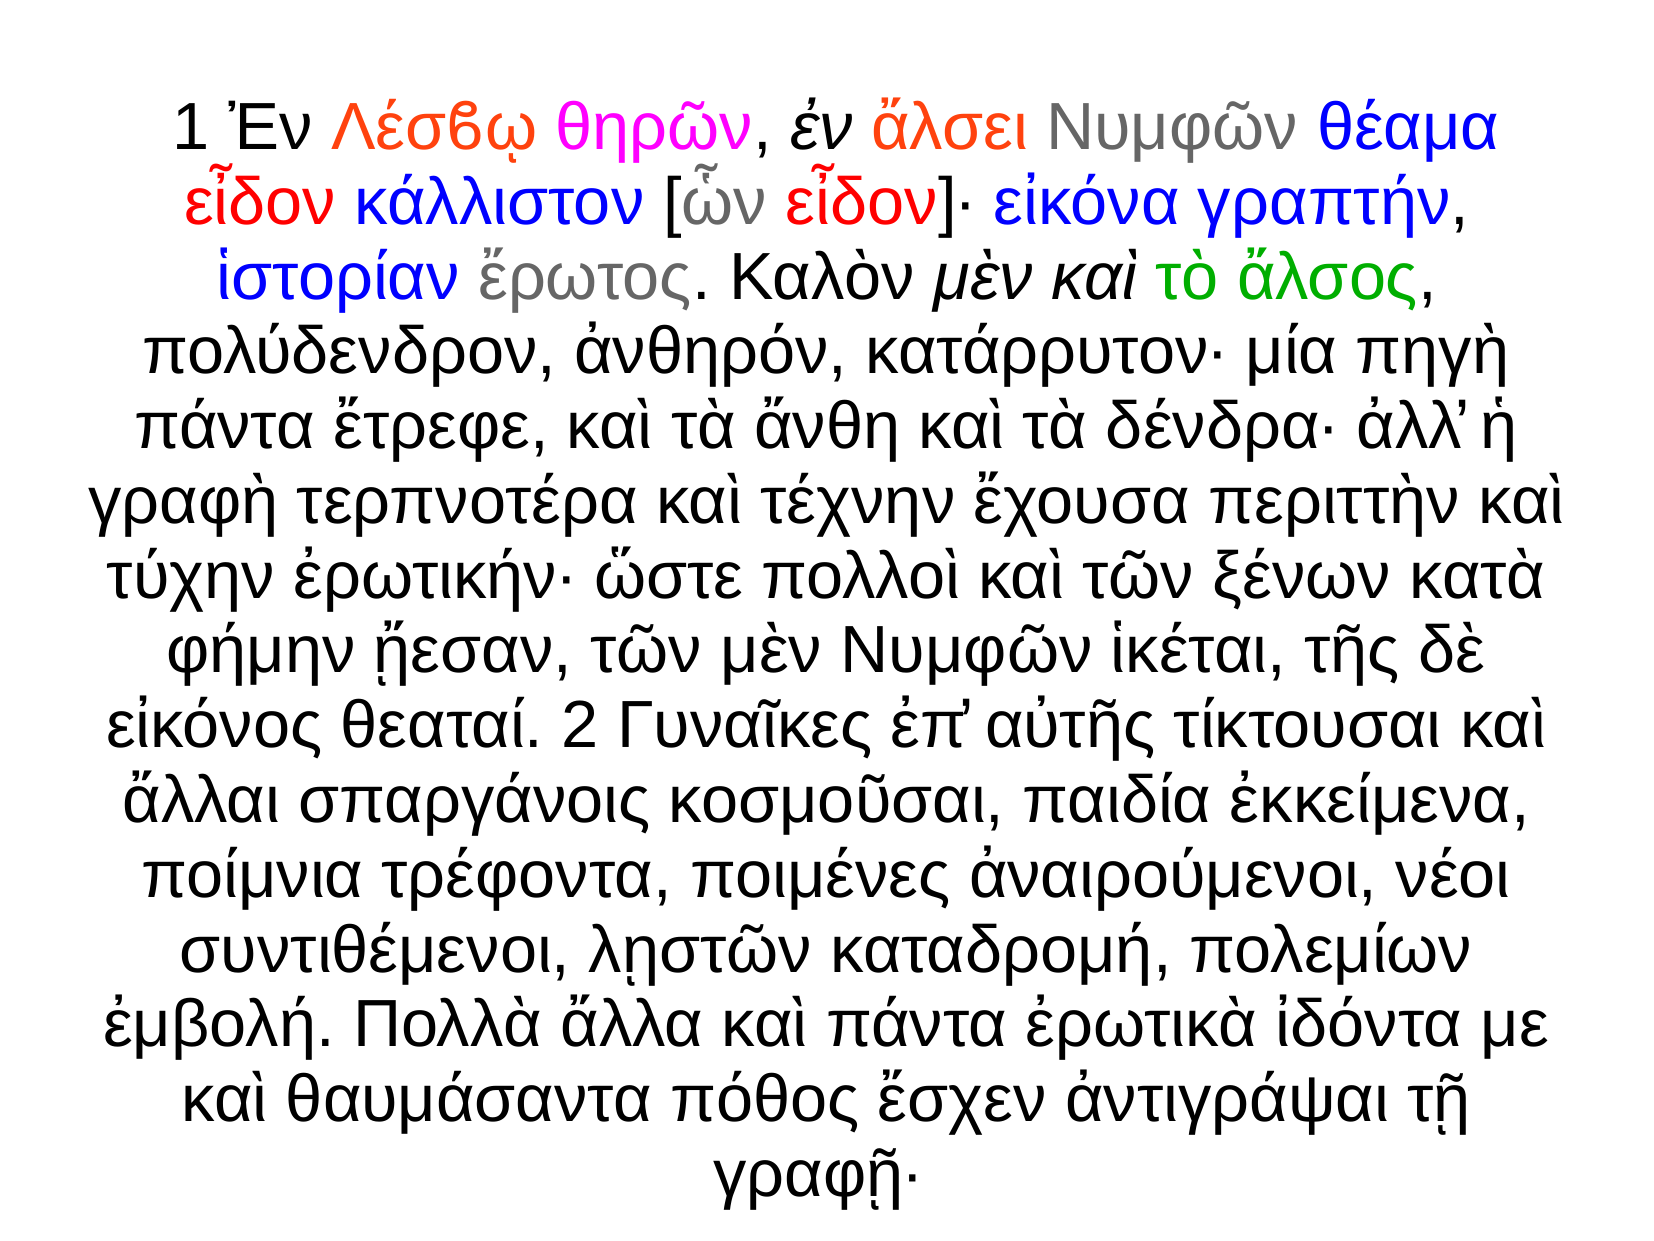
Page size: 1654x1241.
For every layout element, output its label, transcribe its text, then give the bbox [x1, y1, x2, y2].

subtitle 1 Ἐν Λέσϐῳ θηρῶν, ἐν ἄλσει Νυμφῶν θέαμα εἶδον κάλλιστον [ὧν εἶδον]· εἰκόνα γραπτήν, ἱστορίαν ἔρωτος. Καλὸν μὲν καὶ τὸ ἄλσος, πολύδενδρον, ἀνθηρόν, κατάρρυτον· μία πηγὴ πάντα ἔτρεφε, καὶ τὰ ἄνθη καὶ τὰ δένδρα· ἀλλ̓ ἡ γραφὴ τερπνοτέρα καὶ τέχνην ἔχουσα περιττὴν καὶ τύχην ἐρωτικήν· ὥστε πολλοὶ καὶ τῶν ξένων κατὰ φήμην ᾔεσαν, τῶν μὲν Νυμφῶν ἱκέται, τῆς δὲ εἰκόνος θεαταί. 2 Γυναῖκες ἐπ̓ αὐτῆς τίκτουσαι καὶ ἄλλαι σπαργάνοις κοσμοῦσαι, παιδία ἐκκείμενα, ποίμνια τρέφοντα, ποιμένες ἀναιρούμενοι, νέοι συντιθέμενοι, λῃστῶν καταδρομή, πολεμίων ἐμβολή. Πολλὰ ἄλλα καὶ πάντα ἐρωτικὰ ἰδόντα με καὶ θαυμάσαντα πόθος ἔσχεν ἀντιγράψαι τῇ γραφῇ· [82, 89, 1571, 1211]
